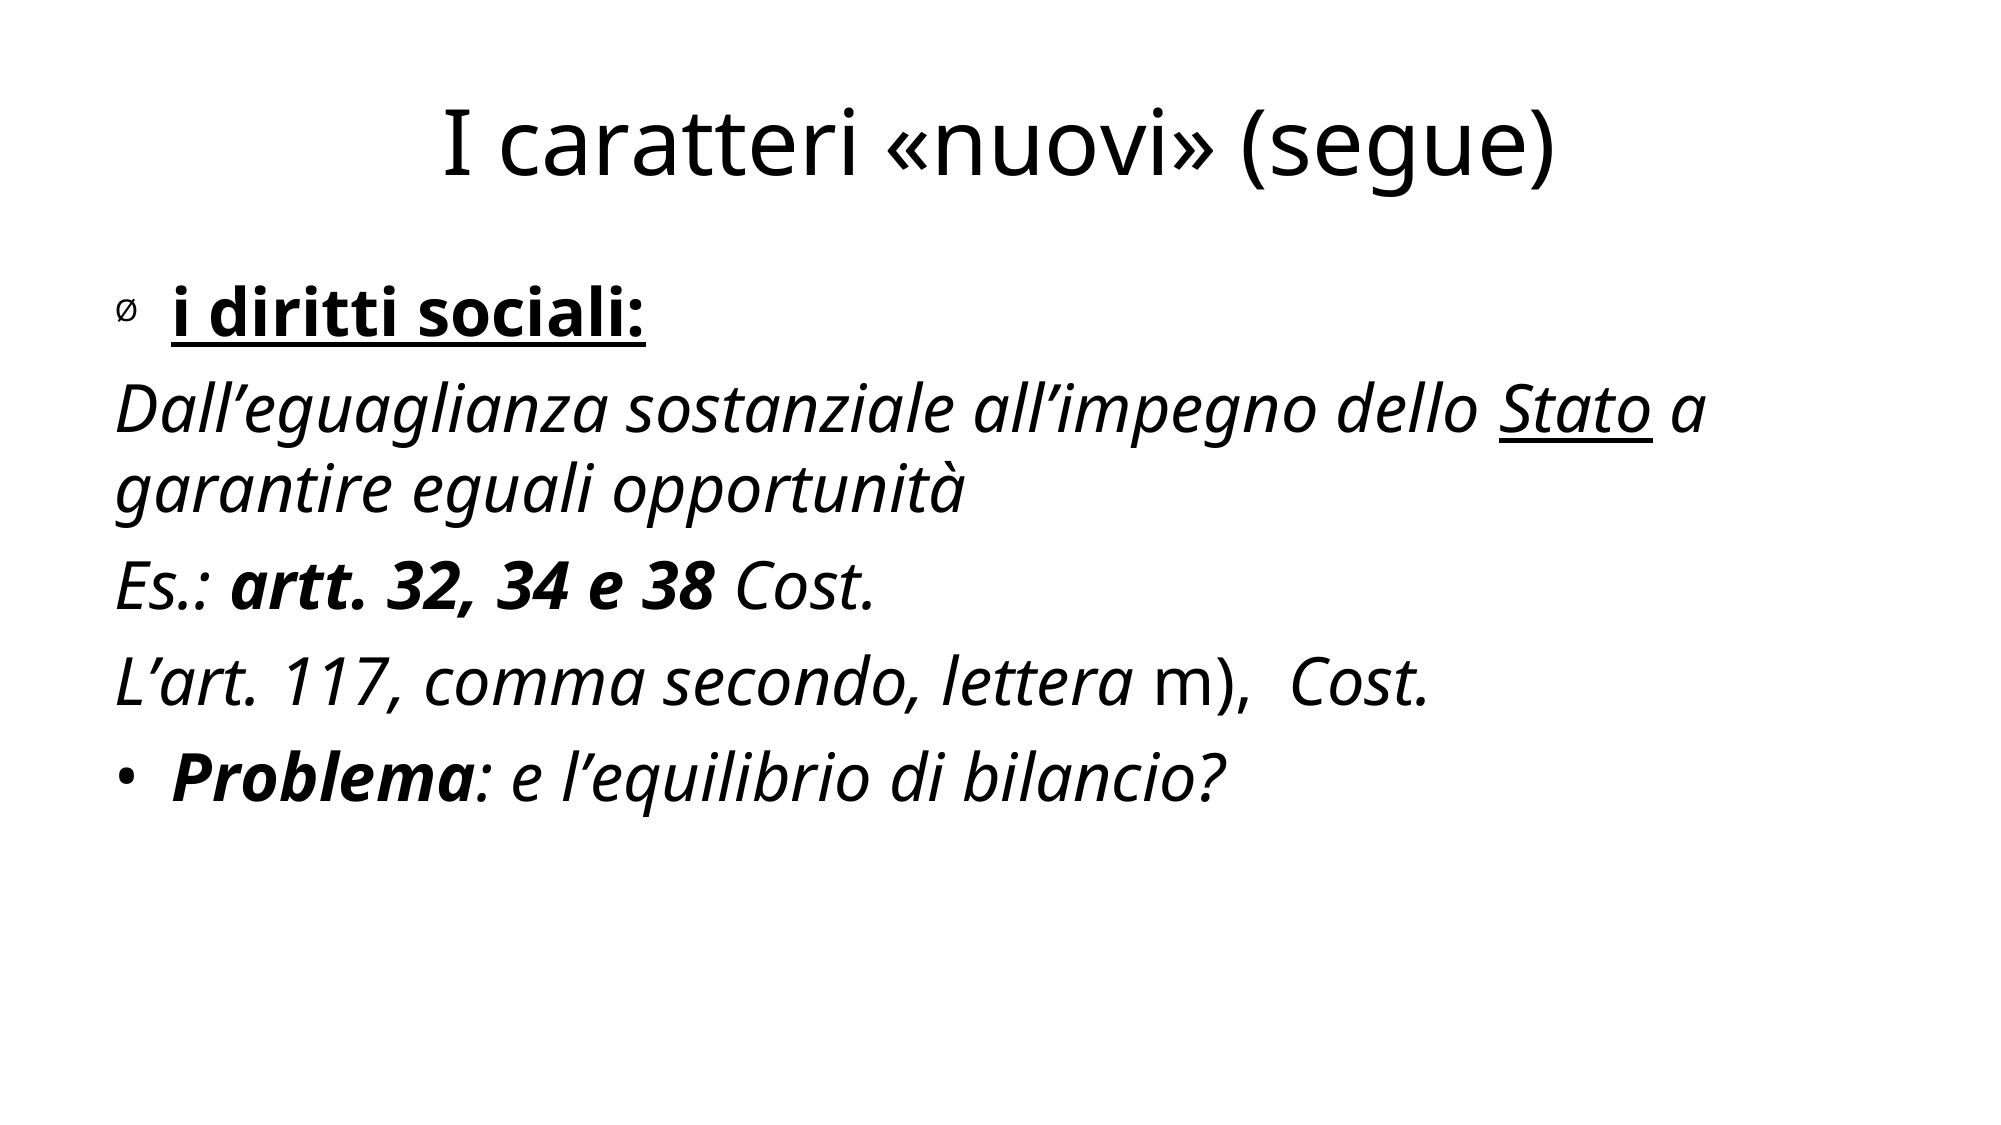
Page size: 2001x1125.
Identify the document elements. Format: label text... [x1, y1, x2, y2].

list i diritti sociali: Dall’eguaglianza sostanziale all’impegno dello Stato a garantire eguali opportunità Es.: artt. 32, 34 e 38 Cost. L’art. 117, comma secondo, lettera m), Cost. Problema: e l’equilibrio di bilancio? [99, 262, 1900, 1005]
title I caratteri «nuovi» (segue) [99, 45, 1900, 233]
